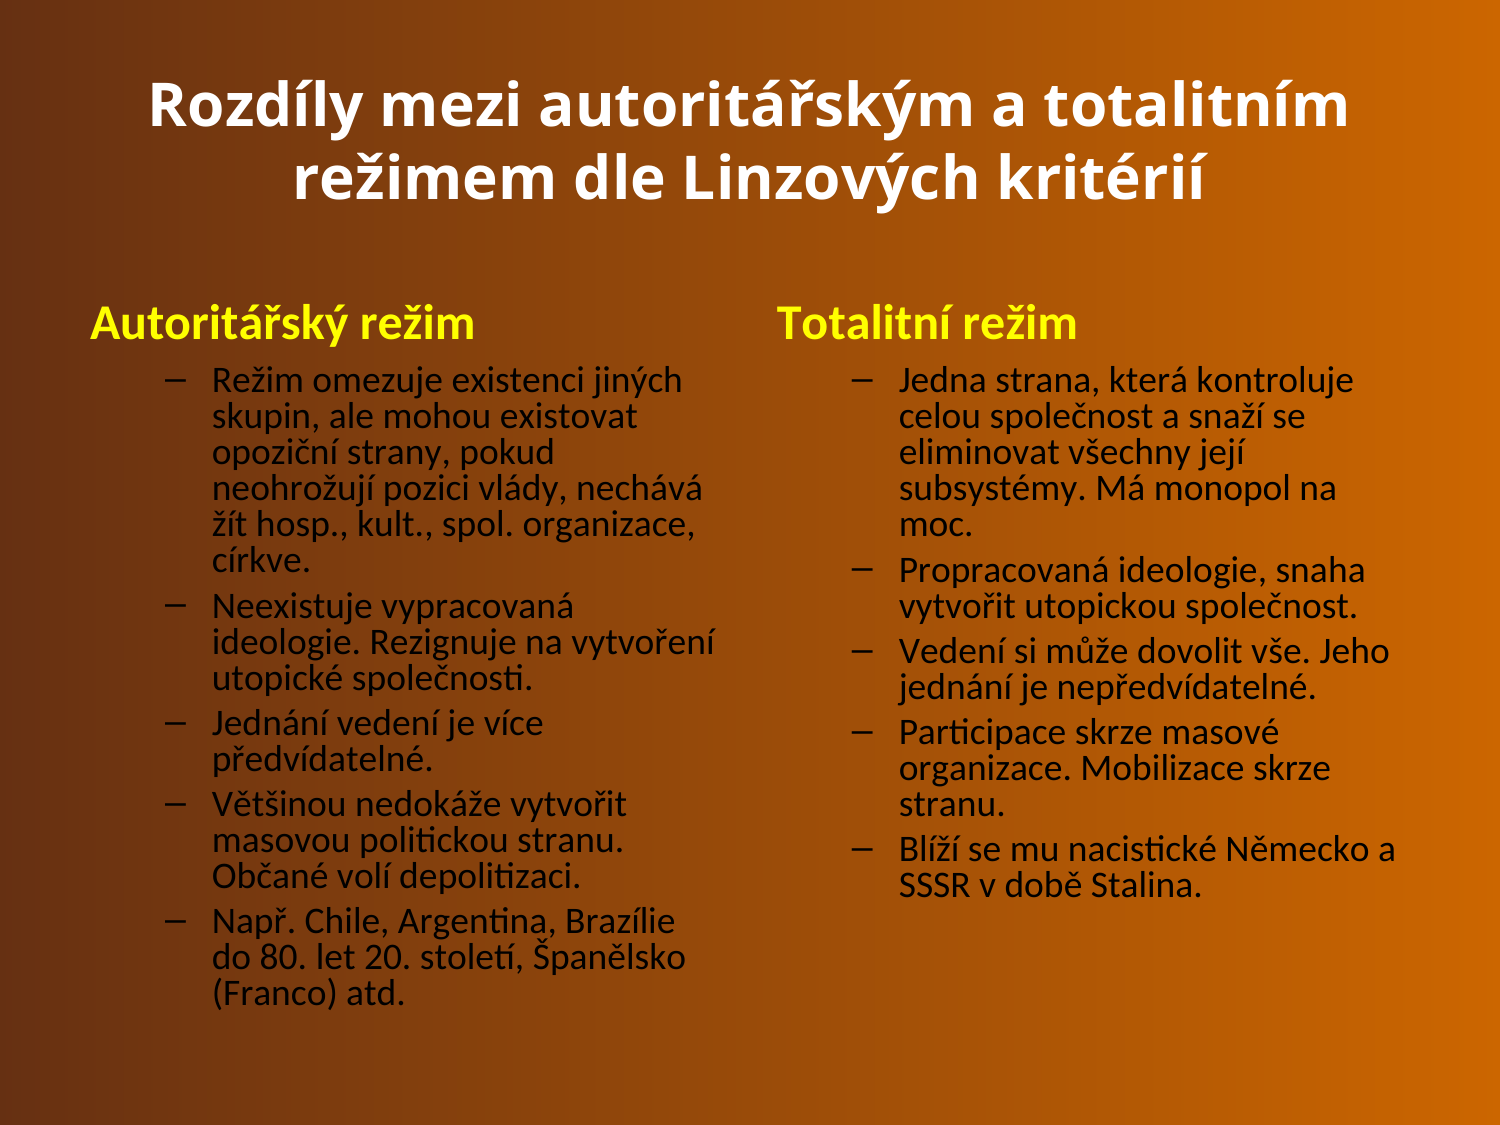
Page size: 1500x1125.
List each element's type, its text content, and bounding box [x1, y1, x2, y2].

list Autoritářský režim [74, 251, 738, 356]
list Jedna strana, která kontroluje celou společnost a snaží se eliminovat všechny její subsystémy. Má monopol na moc. Propracovaná ideologie, snaha vytvořit utopickou společnost. Vedení si může dovolit vše. Jeho jednání je nepředvídatelné. Participace skrze masové organizace. Mobilizace skrze stranu. Blíží se mu nacistické Německo a SSSR v době Stalina. [761, 356, 1425, 1006]
title Rozdíly mezi autoritářským a totalitním režimem dle Linzových kritérií [75, 45, 1426, 233]
list Totalitní režim [761, 251, 1425, 356]
list Režim omezuje existenci jiných skupin, ale mohou existovat opoziční strany, pokud neohrožují pozici vlády, nechává žít hosp., kult., spol. organizace, církve. Neexistuje vypracovaná ideologie. Rezignuje na vytvoření utopické společnosti. Jednání vedení je více předvídatelné. Většinou nedokáže vytvořit masovou politickou stranu. Občané volí depolitizaci. Např. Chile, Argentina, Brazílie do 80. let 20. století, Španělsko (Franco) atd. [74, 356, 738, 1075]
